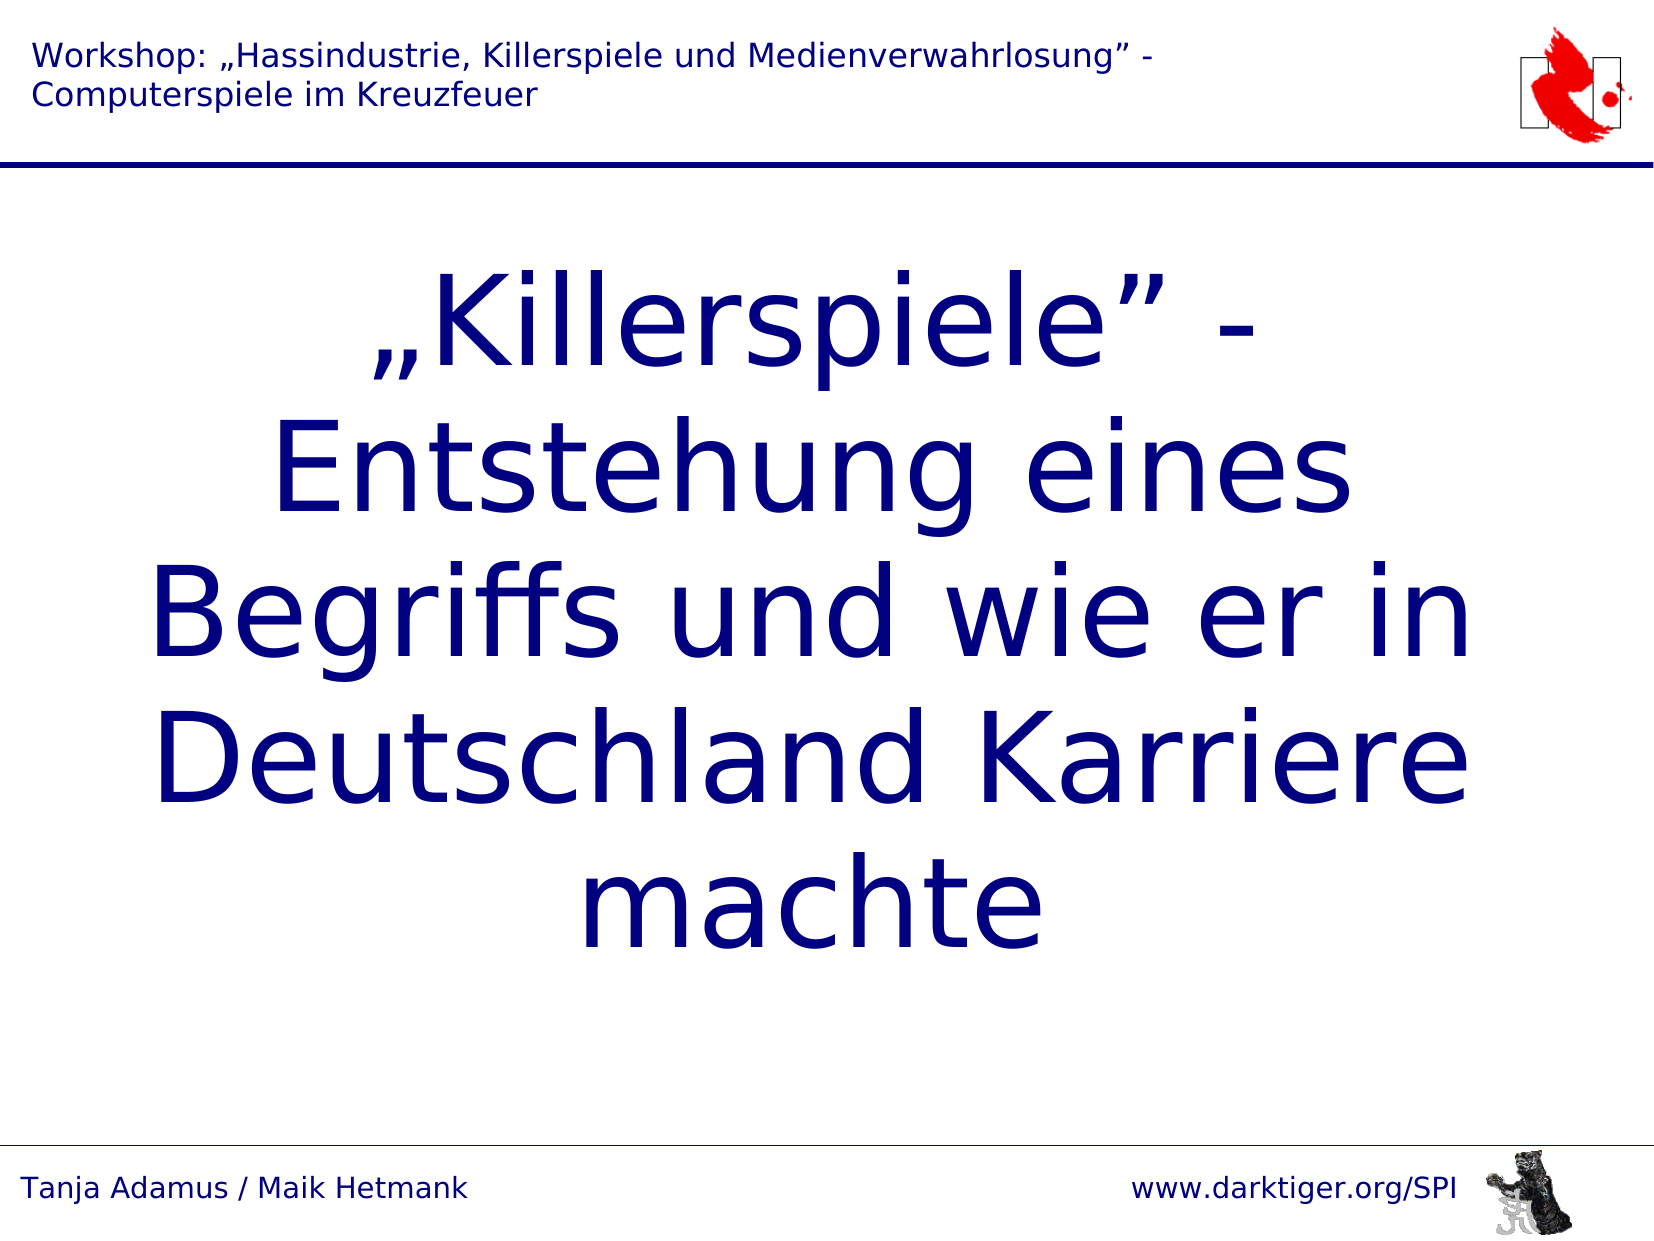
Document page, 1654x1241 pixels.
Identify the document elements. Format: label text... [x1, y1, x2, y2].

text_box Workshop: „Hassindustrie, Killerspiele und Medienverwahrlosung” - Computerspiele im Kreuzfeuer [16, 29, 1418, 178]
picture [1503, 16, 1632, 148]
picture [1486, 1150, 1572, 1235]
text_box „Killerspiele” - Entstehung eines Begriffs und wie er in Deutschland Karriere machte [29, 242, 1595, 985]
